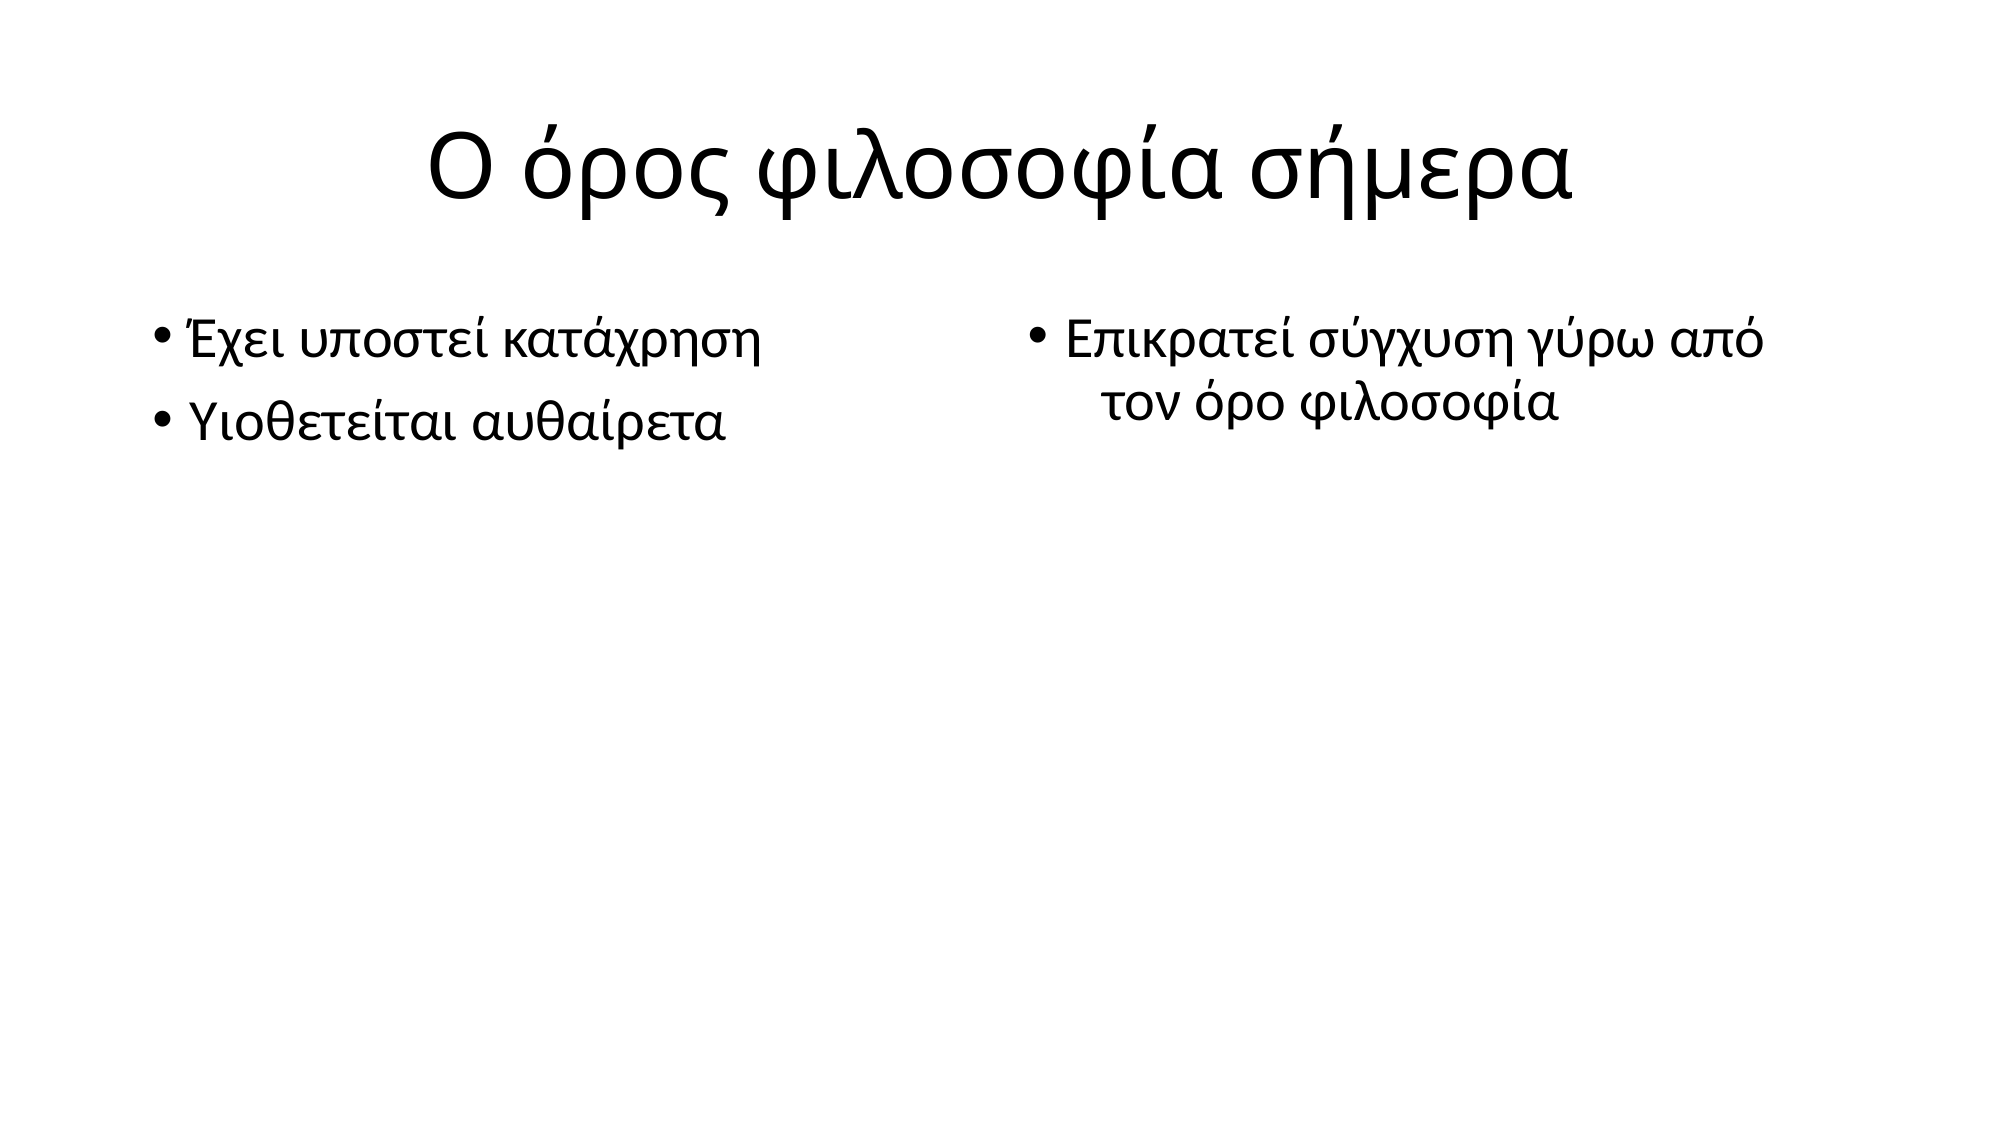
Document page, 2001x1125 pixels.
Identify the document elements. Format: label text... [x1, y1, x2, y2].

list Έχει υποστεί κατάχρηση Υιοθετείται αυθαίρετα [137, 299, 988, 1014]
title Ο όρος φιλοσοφία σήμερα [137, 59, 1863, 278]
list Επικρατεί σύγχυση γύρω από τον όρο φιλοσοφία [1012, 299, 1863, 1014]
